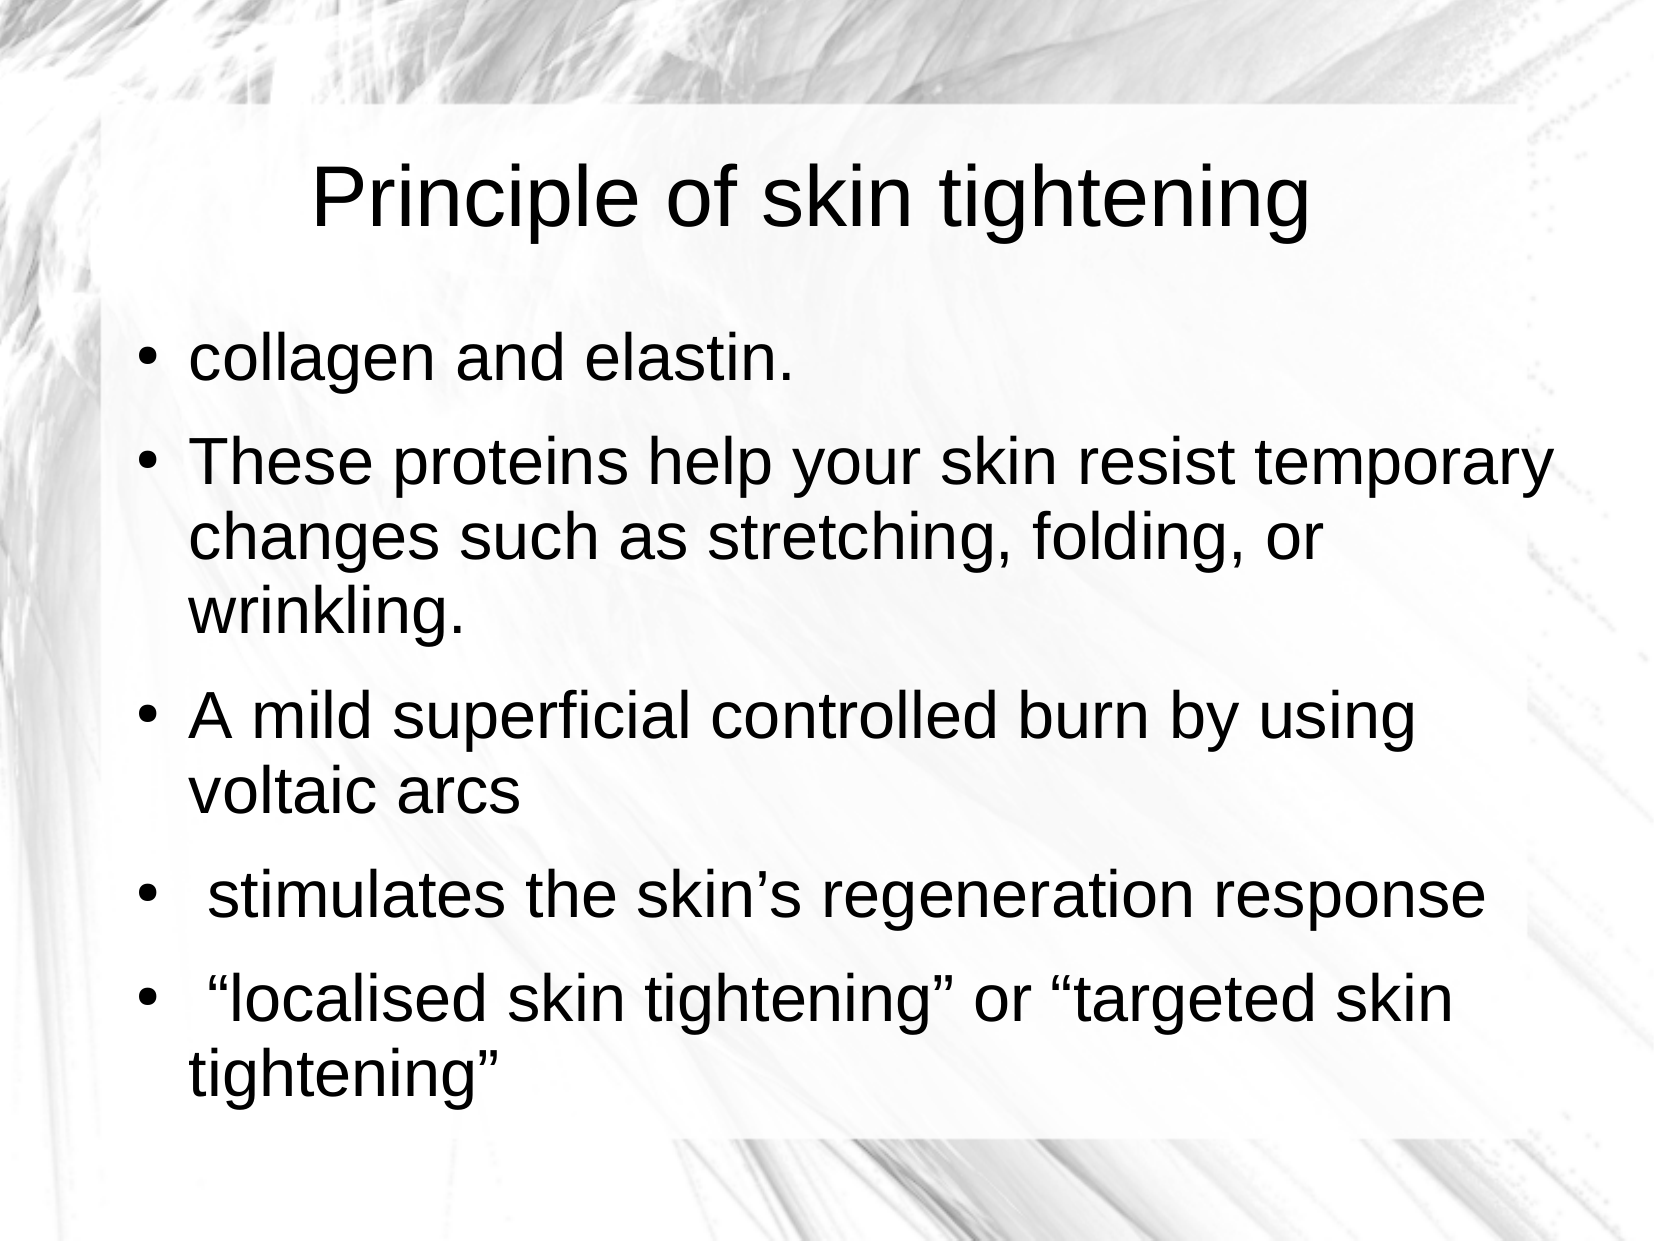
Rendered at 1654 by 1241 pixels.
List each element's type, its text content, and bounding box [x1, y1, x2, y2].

picture [0, 0, 1654, 1241]
list collagen and elastin. These proteins help your skin resist temporary changes such as stretching, folding, or wrinkling. A mild superficial controlled burn by using voltaic arcs stimulates the skin’s regeneration response “localised skin tightening” or “targeted skin tightening” [118, 319, 1571, 1111]
title Principle of skin tightening [118, 112, 1506, 281]
